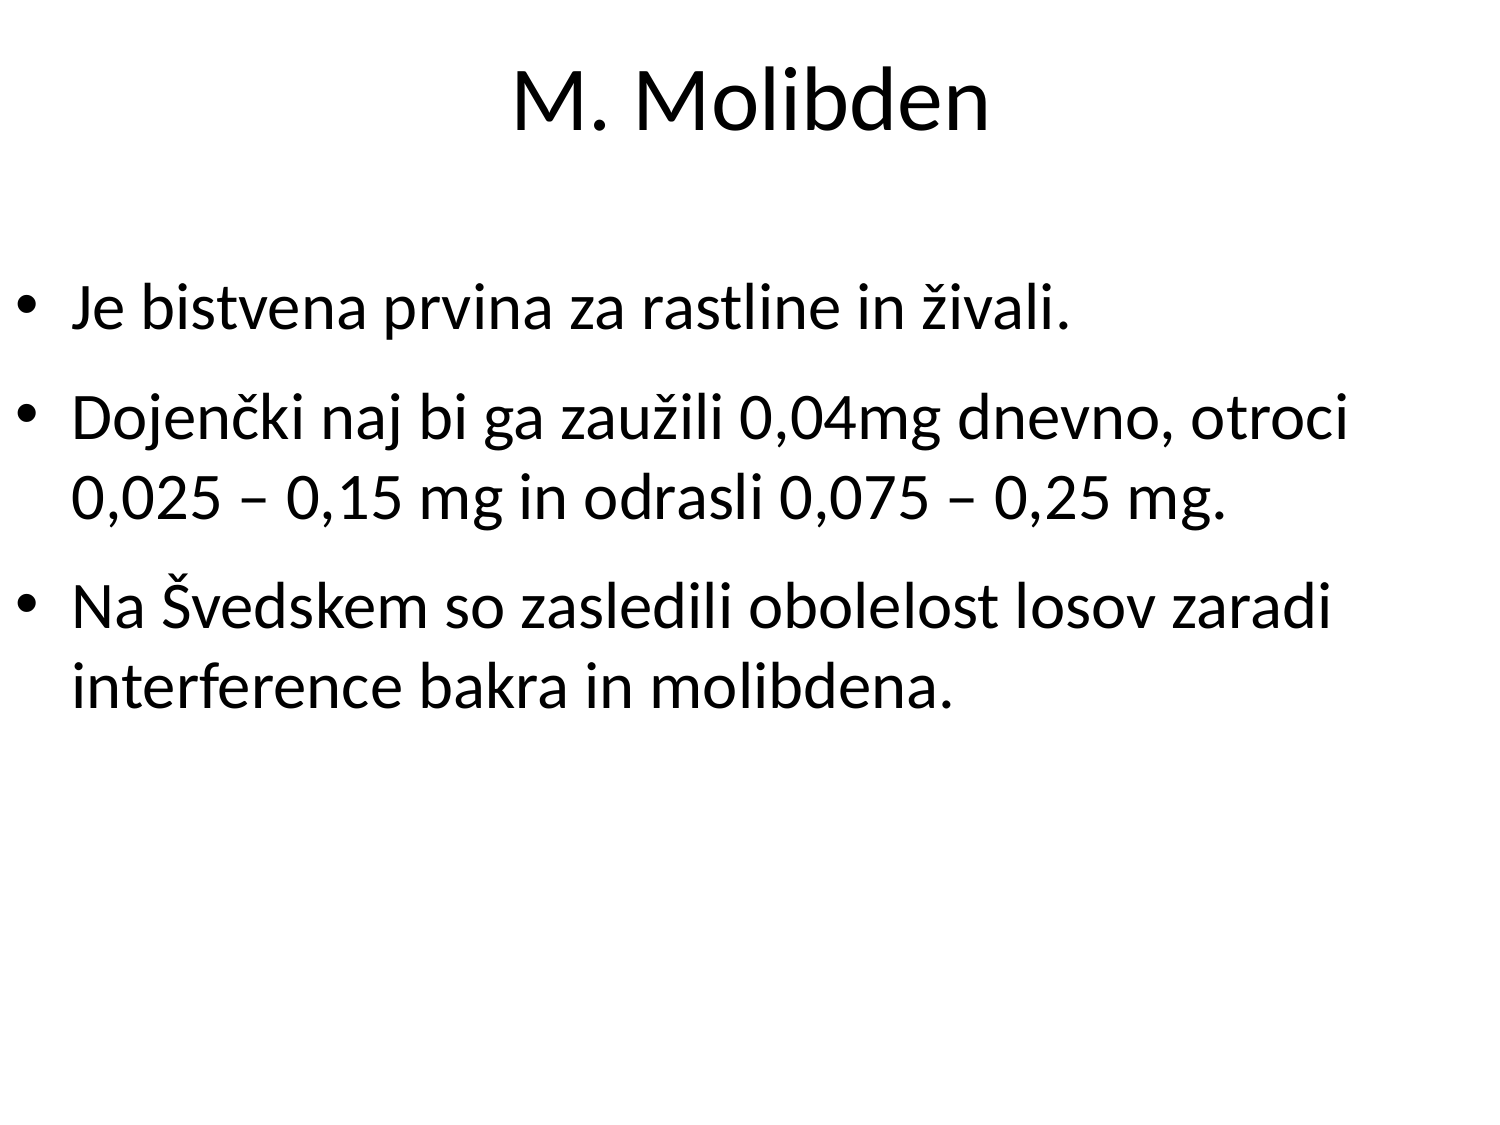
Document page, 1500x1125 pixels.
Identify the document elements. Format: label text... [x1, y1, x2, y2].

title M. Molibden [76, 0, 1427, 188]
list Je bistvena prvina za rastline in živali. Dojenčki naj bi ga zaužili 0,04mg dnevno, otroci 0,025 – 0,15 mg in odrasli 0,075 – 0,25 mg. Na Švedskem so zasledili obolelost losov zaradi interference bakra in molibdena. [0, 255, 1500, 1125]
